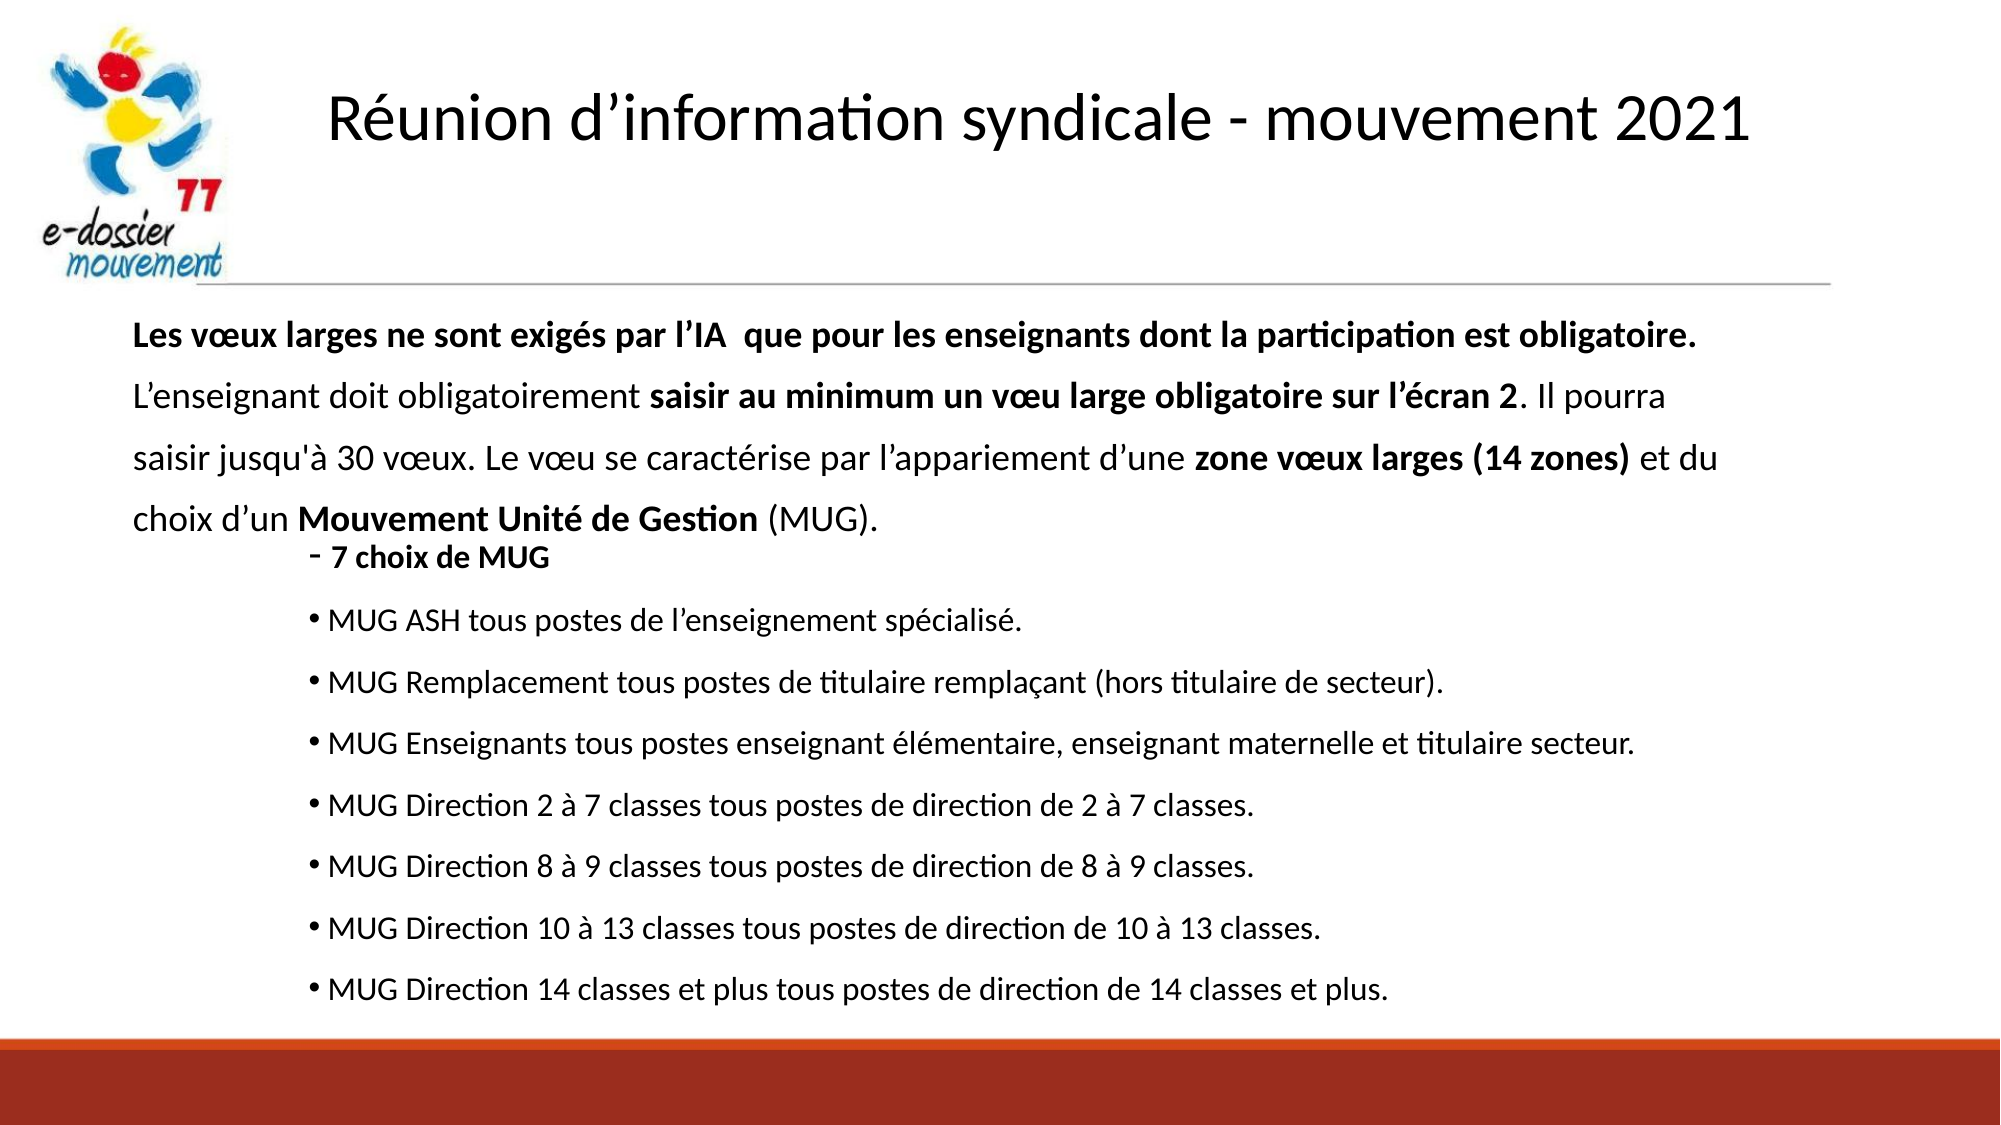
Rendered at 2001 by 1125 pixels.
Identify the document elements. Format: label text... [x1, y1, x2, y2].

text_box Les vœux larges ne sont exigés par l’IA que pour les enseignants dont la participation est obligatoire. L’enseignant doit obligatoirement saisir au minimum un vœu large obligatoire sur l’écran 2. Il pourra saisir jusqu'à 30 vœux. Le vœu se caractérise par l’appariement d’une zone vœux larges (14 zones) et du choix d’un Mouvement Unité de Gestion (MUG). [132, 292, 1752, 540]
text_box [0, 0, 2000, 1125]
text_box - 7 choix de MUG MUG ASH tous postes de l’enseignement spécialisé. MUG Remplacement tous postes de titulaire remplaçant (hors titulaire de secteur). MUG Enseignants tous postes enseignant élémentaire, enseignant maternelle et titulaire secteur. MUG Direction 2 à 7 classes tous postes de direction de 2 à 7 classes. MUG Direction 8 à 9 classes tous postes de direction de 8 à 9 classes. MUG Direction 10 à 13 classes tous postes de direction de 10 à 13 classes. MUG Direction 14 classes et plus tous postes de direction de 14 classes et plus. [308, 515, 1801, 1106]
text_box Réunion d’information syndicale - mouvement 2021 [327, 55, 1849, 154]
